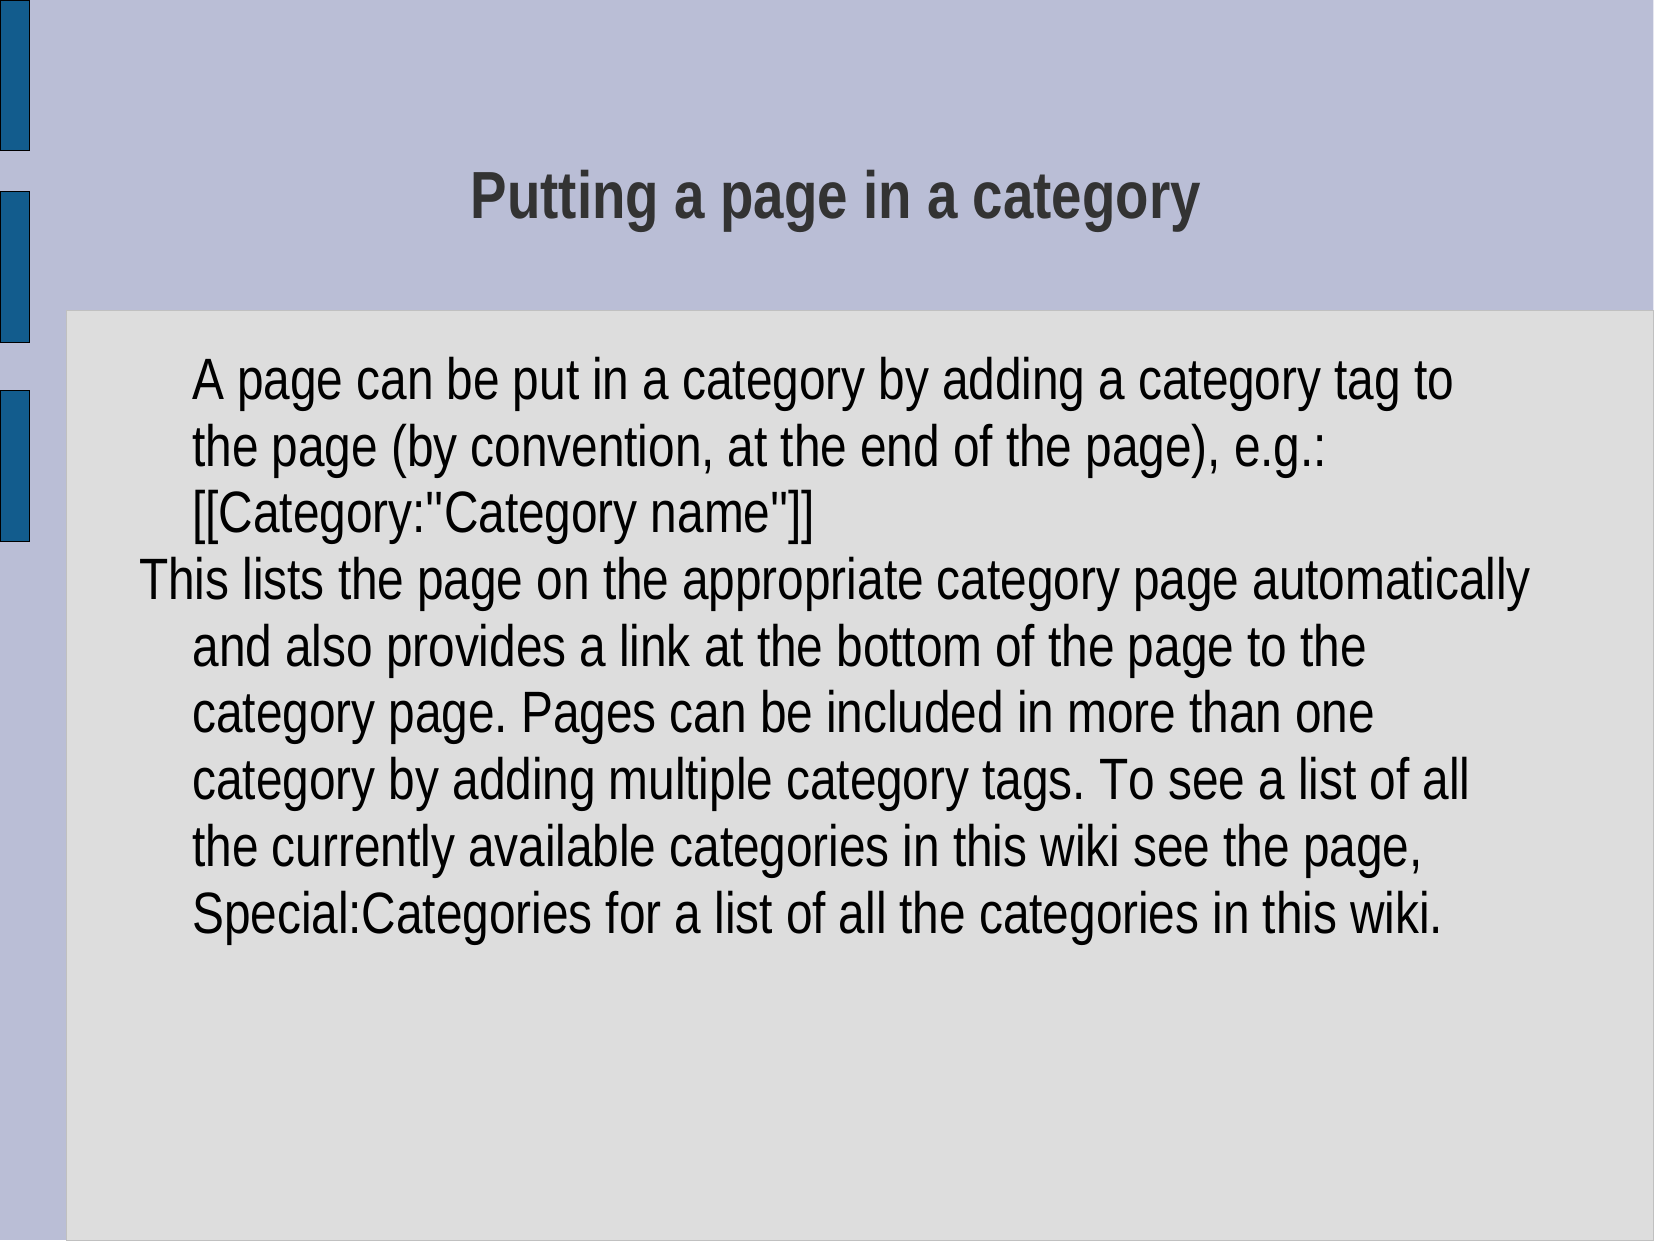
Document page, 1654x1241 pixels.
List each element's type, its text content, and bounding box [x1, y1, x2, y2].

title Putting a page in a category [121, 91, 1534, 299]
list A page can be put in a category by adding a category tag to the page (by convention, at the end of the page), e.g.: [[Category:''Category name'']] This lists the page on the appropriate category page automatically and also provides a link at the bottom of the page to the category page. Pages can be included in more than one category by adding multiple category tags. To see a list of all the currently available categories in this wiki see the page, Special:Categories for a list of all the categories in this wiki. [121, 344, 1534, 1127]
